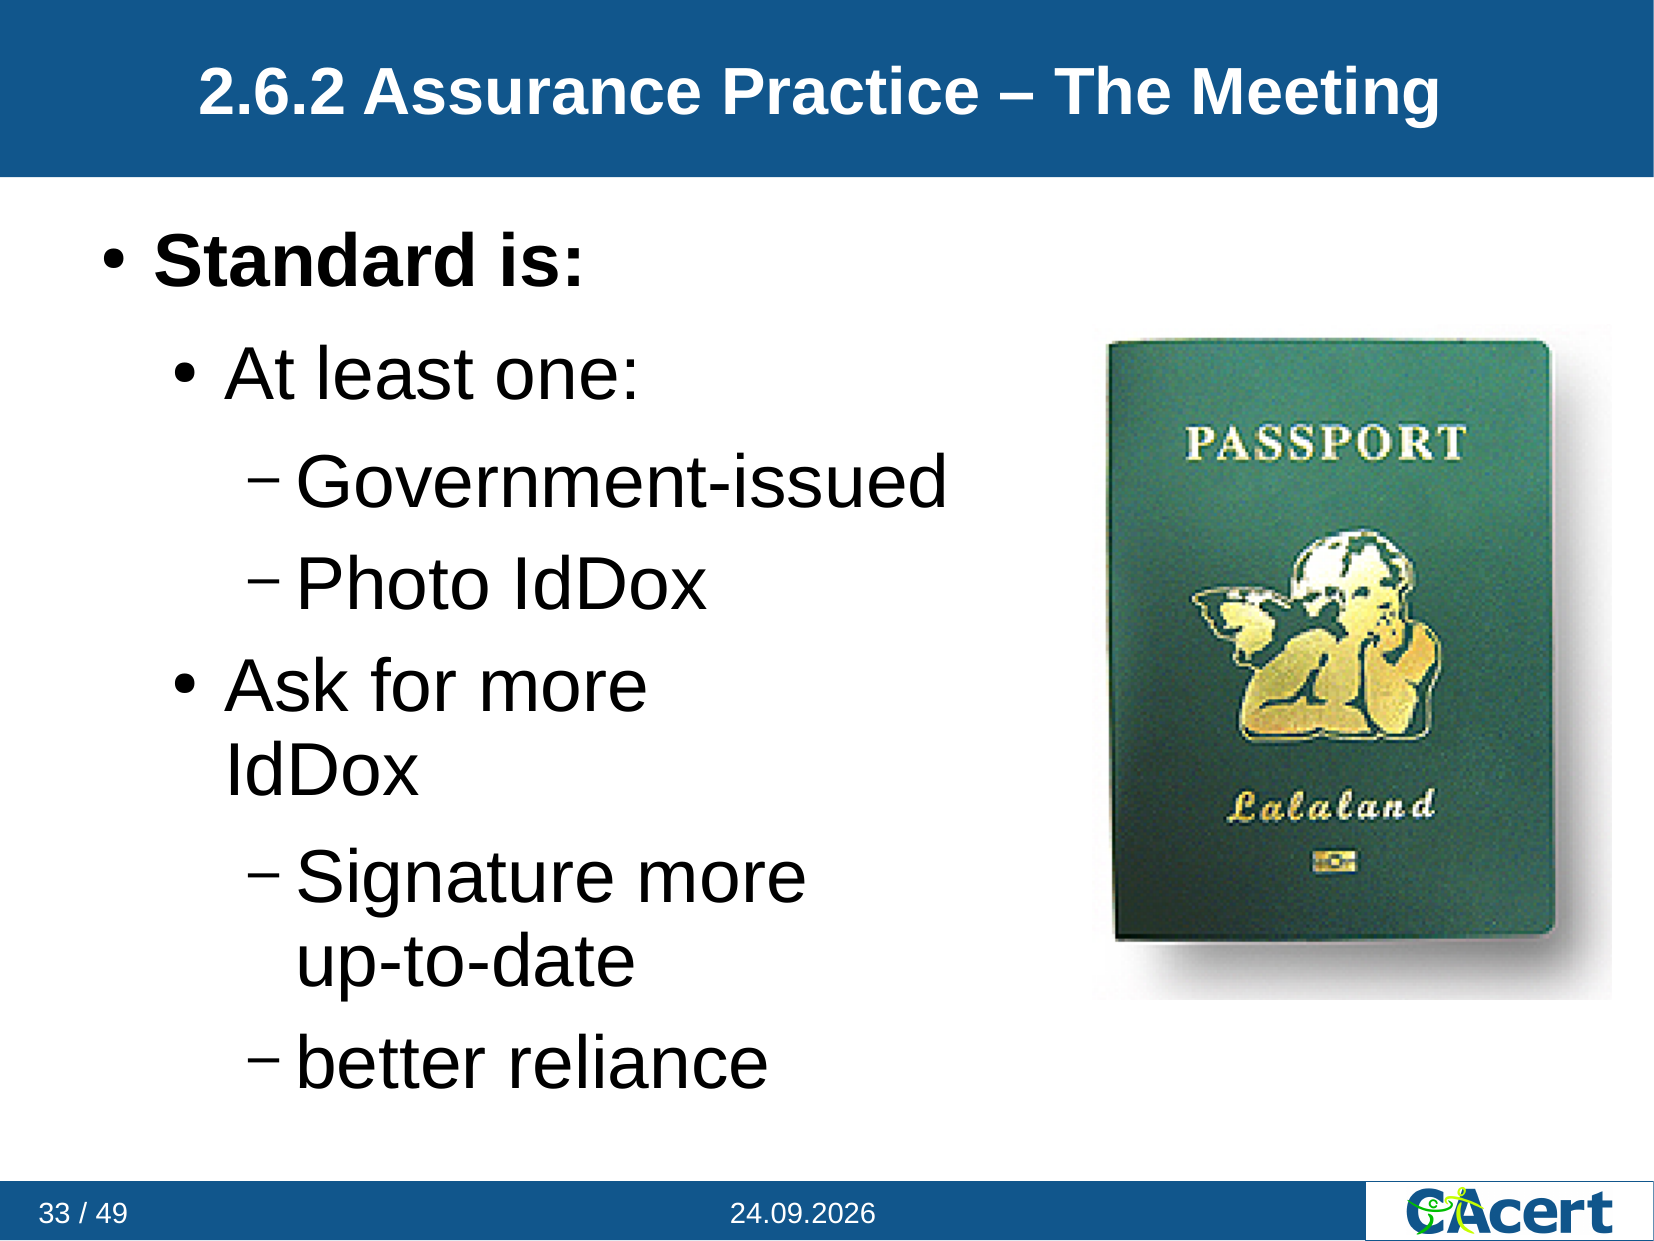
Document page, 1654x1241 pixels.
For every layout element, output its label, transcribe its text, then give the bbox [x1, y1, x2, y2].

picture [1406, 1186, 1613, 1235]
title 2.6.2 Assurance Practice – The Meeting [76, 17, 1565, 166]
picture [1092, 324, 1612, 1000]
list Standard is: At least one: Government-issued Photo IdDox Ask for more IdDox Signature more up-to-date better reliance [82, 218, 1571, 1206]
